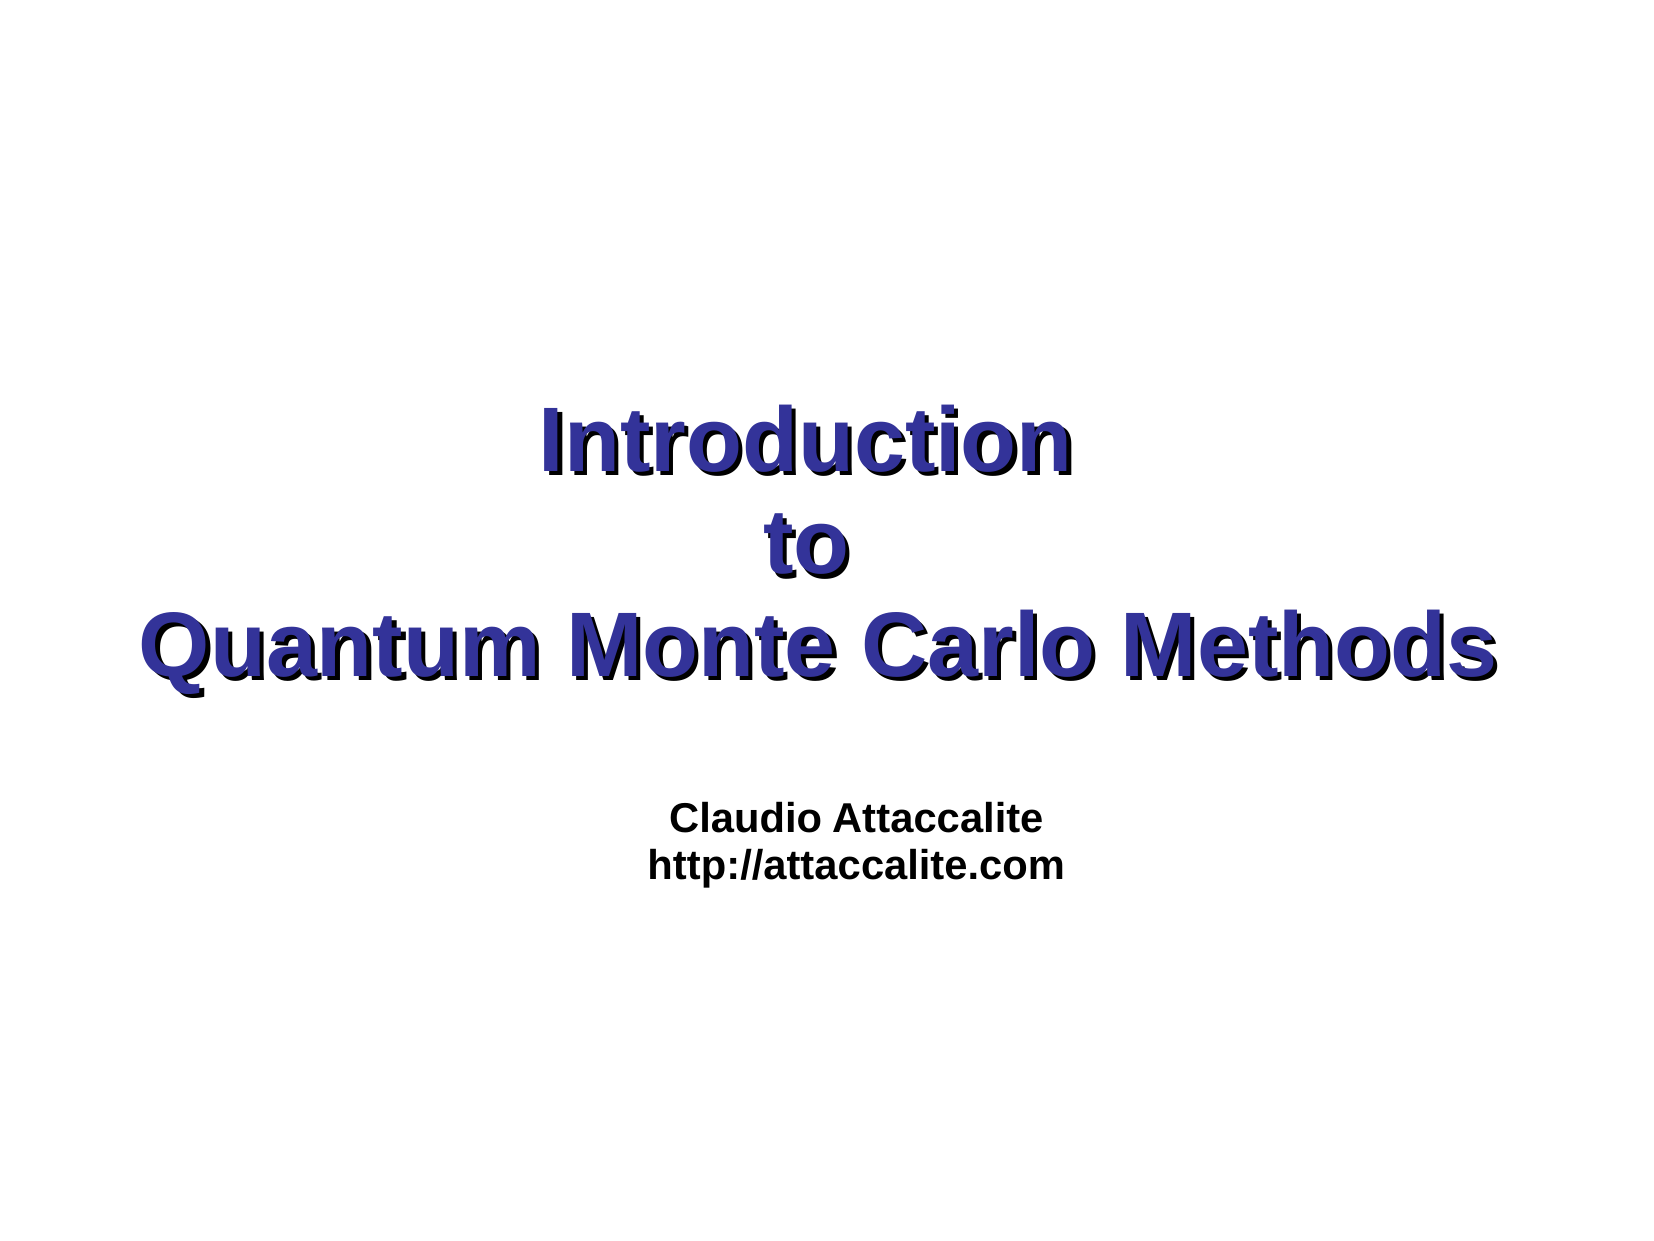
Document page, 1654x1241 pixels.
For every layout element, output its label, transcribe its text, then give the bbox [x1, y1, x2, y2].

text_box Claudio Attaccalite http://attaccalite.com [625, 787, 1088, 910]
title Introduction to Quantum Monte Carlo Methods [75, 365, 1564, 719]
